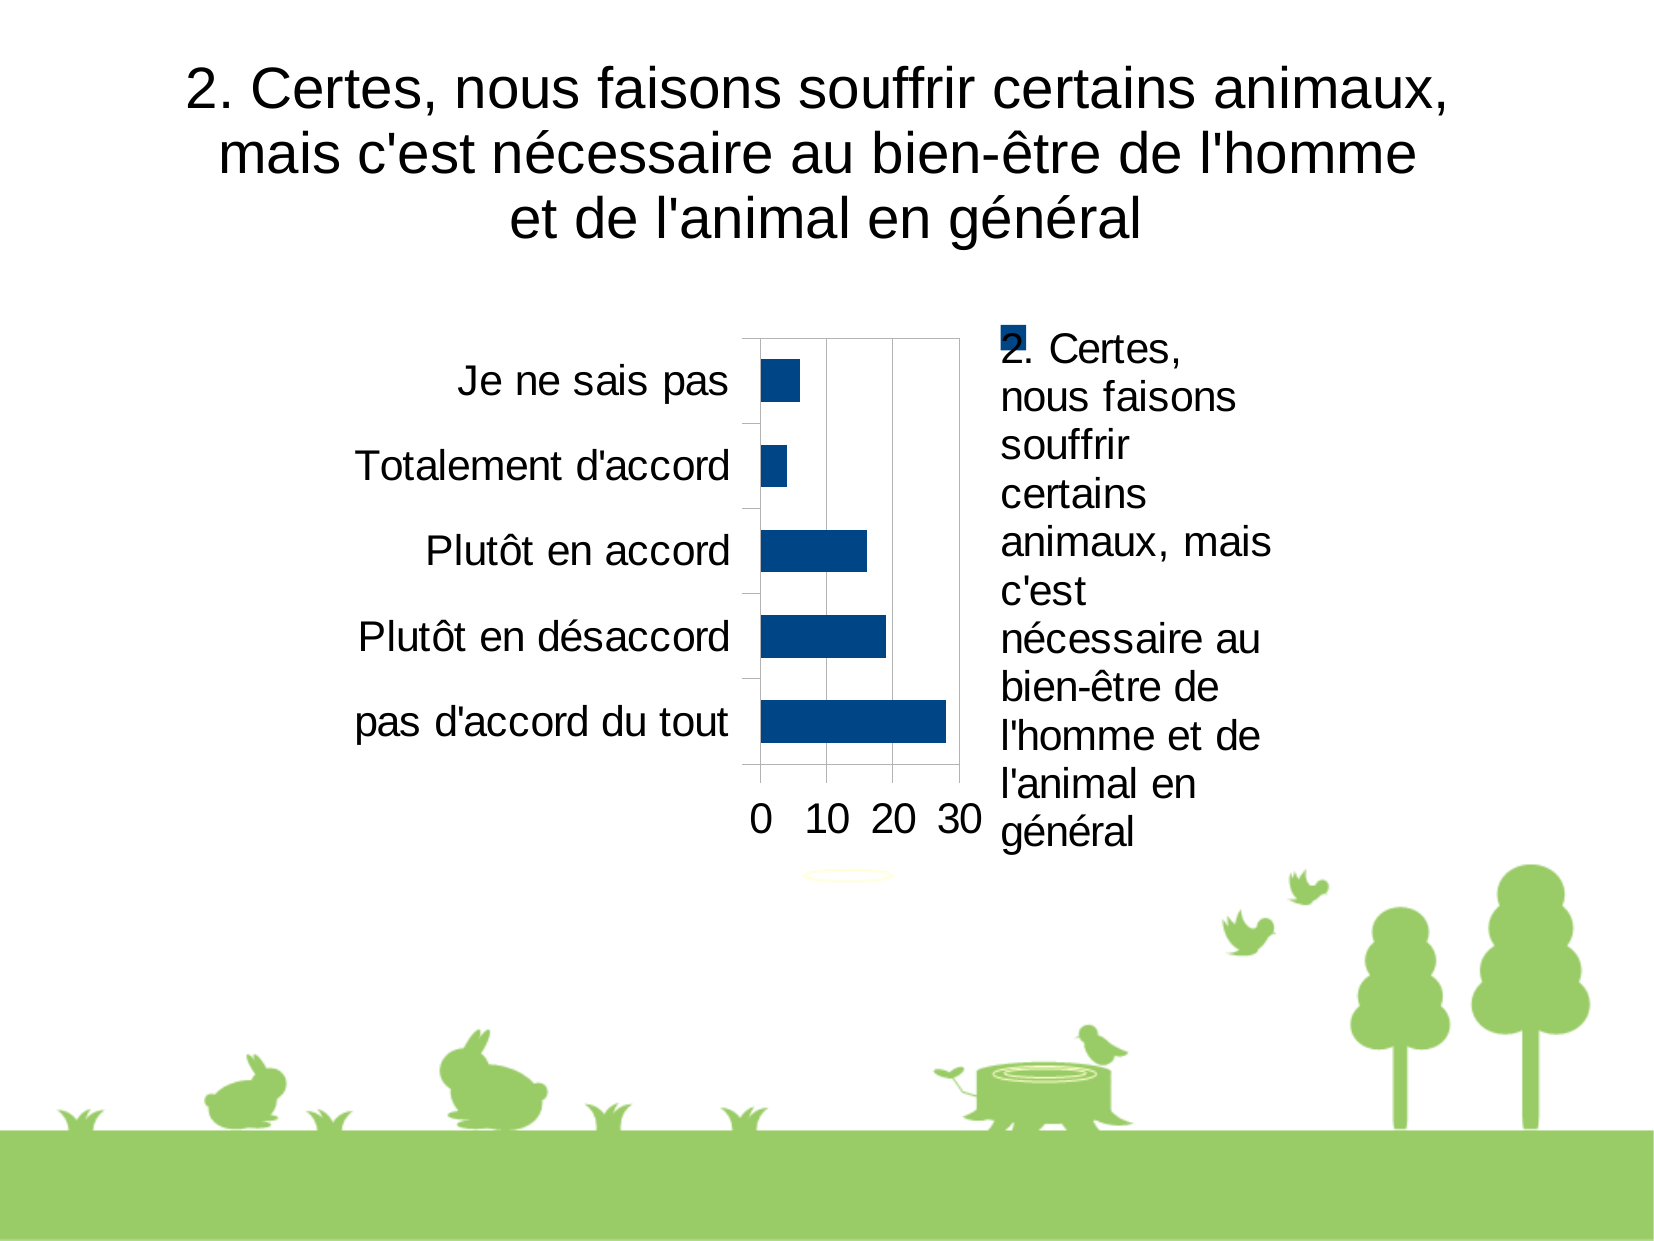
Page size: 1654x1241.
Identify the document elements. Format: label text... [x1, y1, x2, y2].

picture [0, 0, 1654, 1241]
chart [354, 324, 1300, 857]
title 2. Certes, nous faisons souffrir certains animaux, mais c'est nécessaire au bien-être de l'homme et de l'animal en général [82, 49, 1571, 257]
